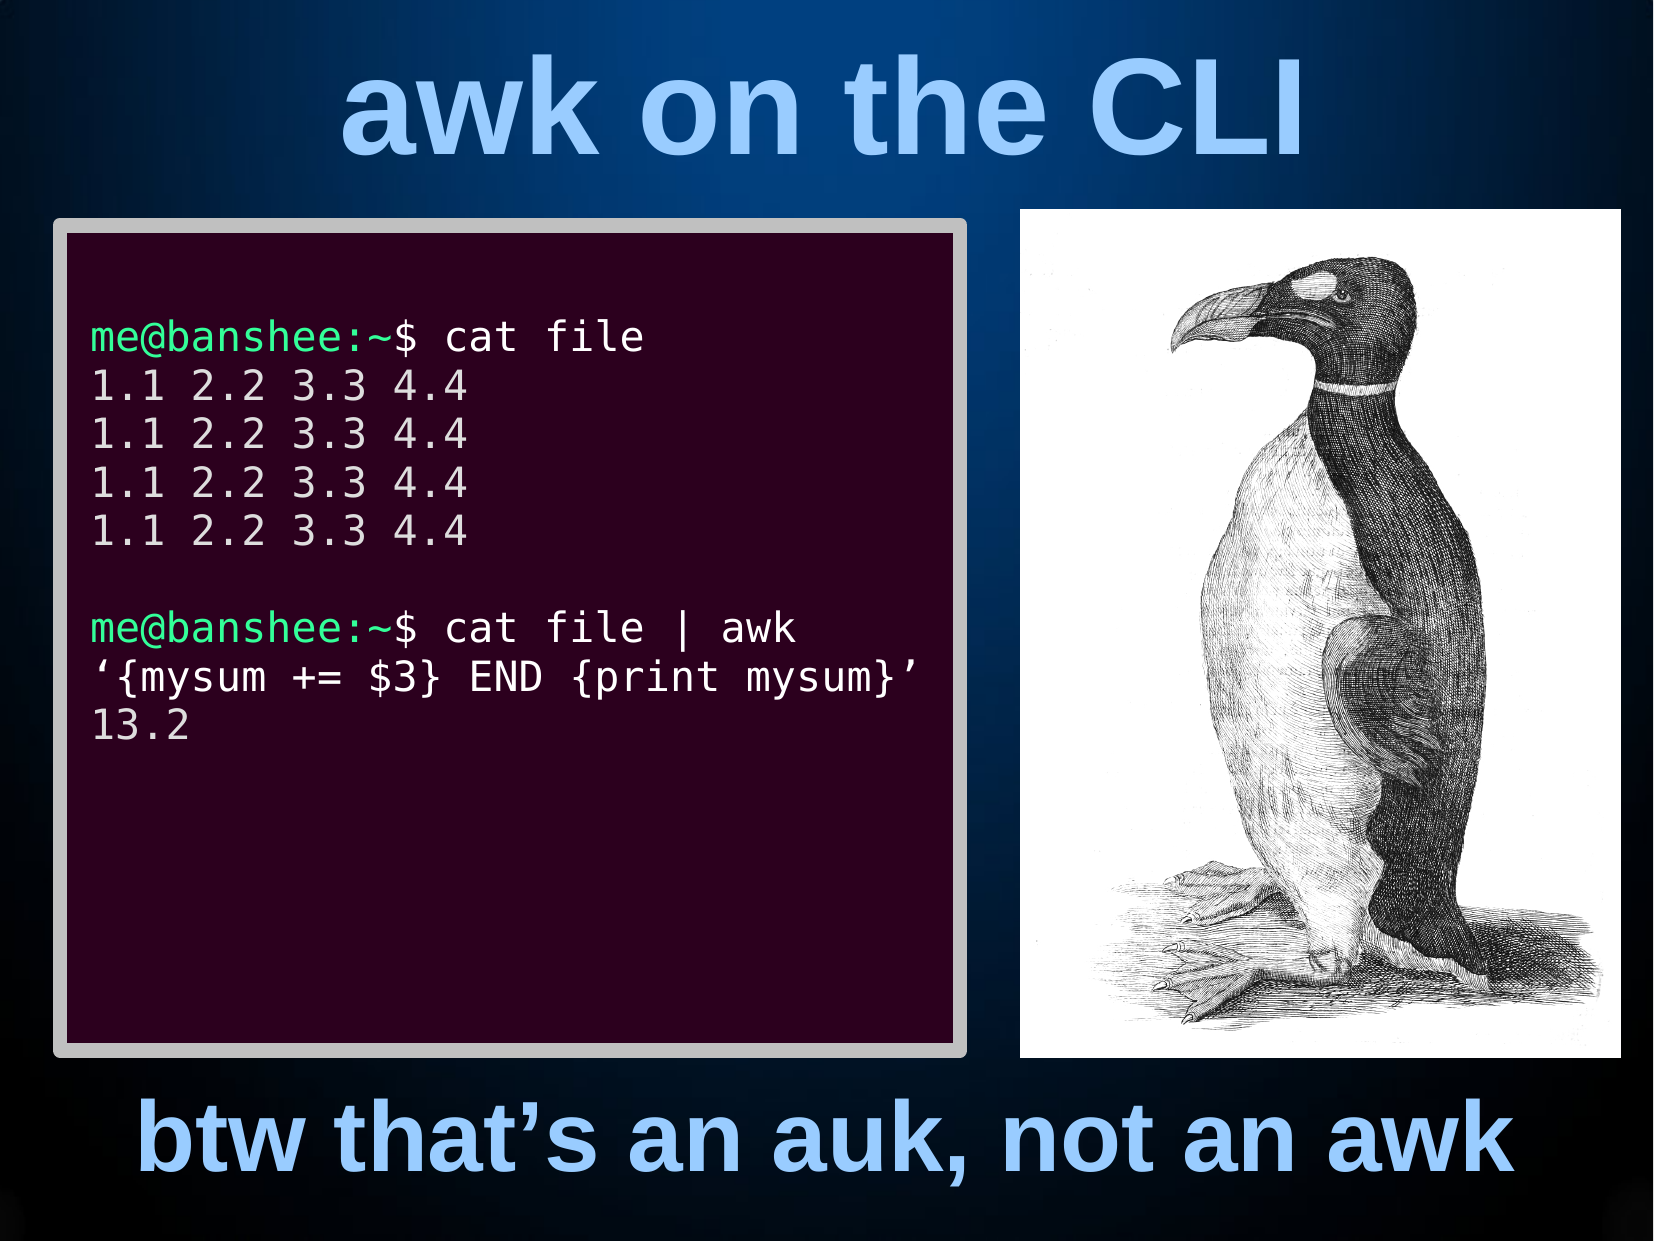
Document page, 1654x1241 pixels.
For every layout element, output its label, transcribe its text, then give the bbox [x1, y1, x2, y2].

title awk on the CLI [0, 2, 1651, 211]
list me@banshee:~$ cat file 1.1 2.2 3.3 4.4 1.1 2.2 3.3 4.4 1.1 2.2 3.3 4.4 1.1 2.2 3.3 4.4 me@banshee:~$ cat file | awk ‘{mysum += $3} END {print mysum}’ 13.2 [60, 225, 961, 1051]
title btw that’s an auk, not an awk [0, 1033, 1651, 1241]
picture [0, 0, 1654, 1241]
